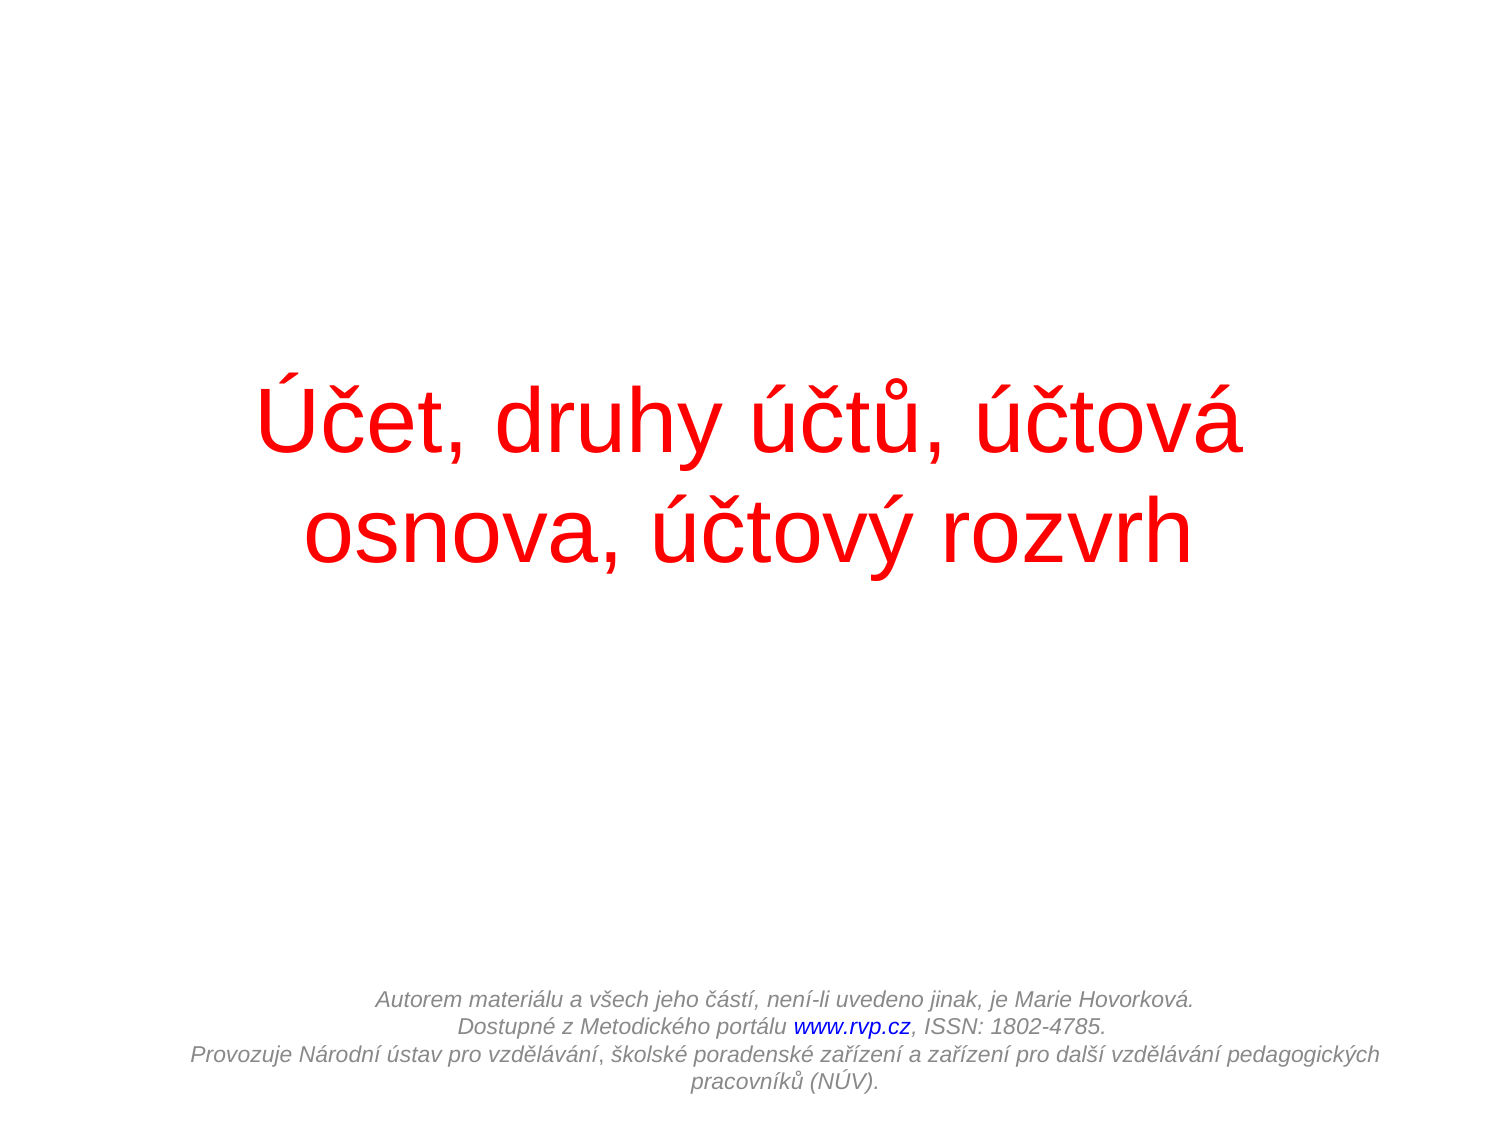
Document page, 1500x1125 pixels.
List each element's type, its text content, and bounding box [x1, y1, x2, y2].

text_box Autorem materiálu a všech jeho částí, není-li uvedeno jinak, je Marie Hovorková. Dostupné z Metodického portálu www.rvp.cz, ISSN: 1802-4785. Provozuje Národní ústav pro vzdělávání, školské poradenské zařízení a zařízení pro další vzdělávání pedagogických pracovníků (NÚV). [171, 1023, 1400, 1084]
title Účet, druhy účtů, účtová osnova, účtový rozvrh [112, 349, 1388, 592]
